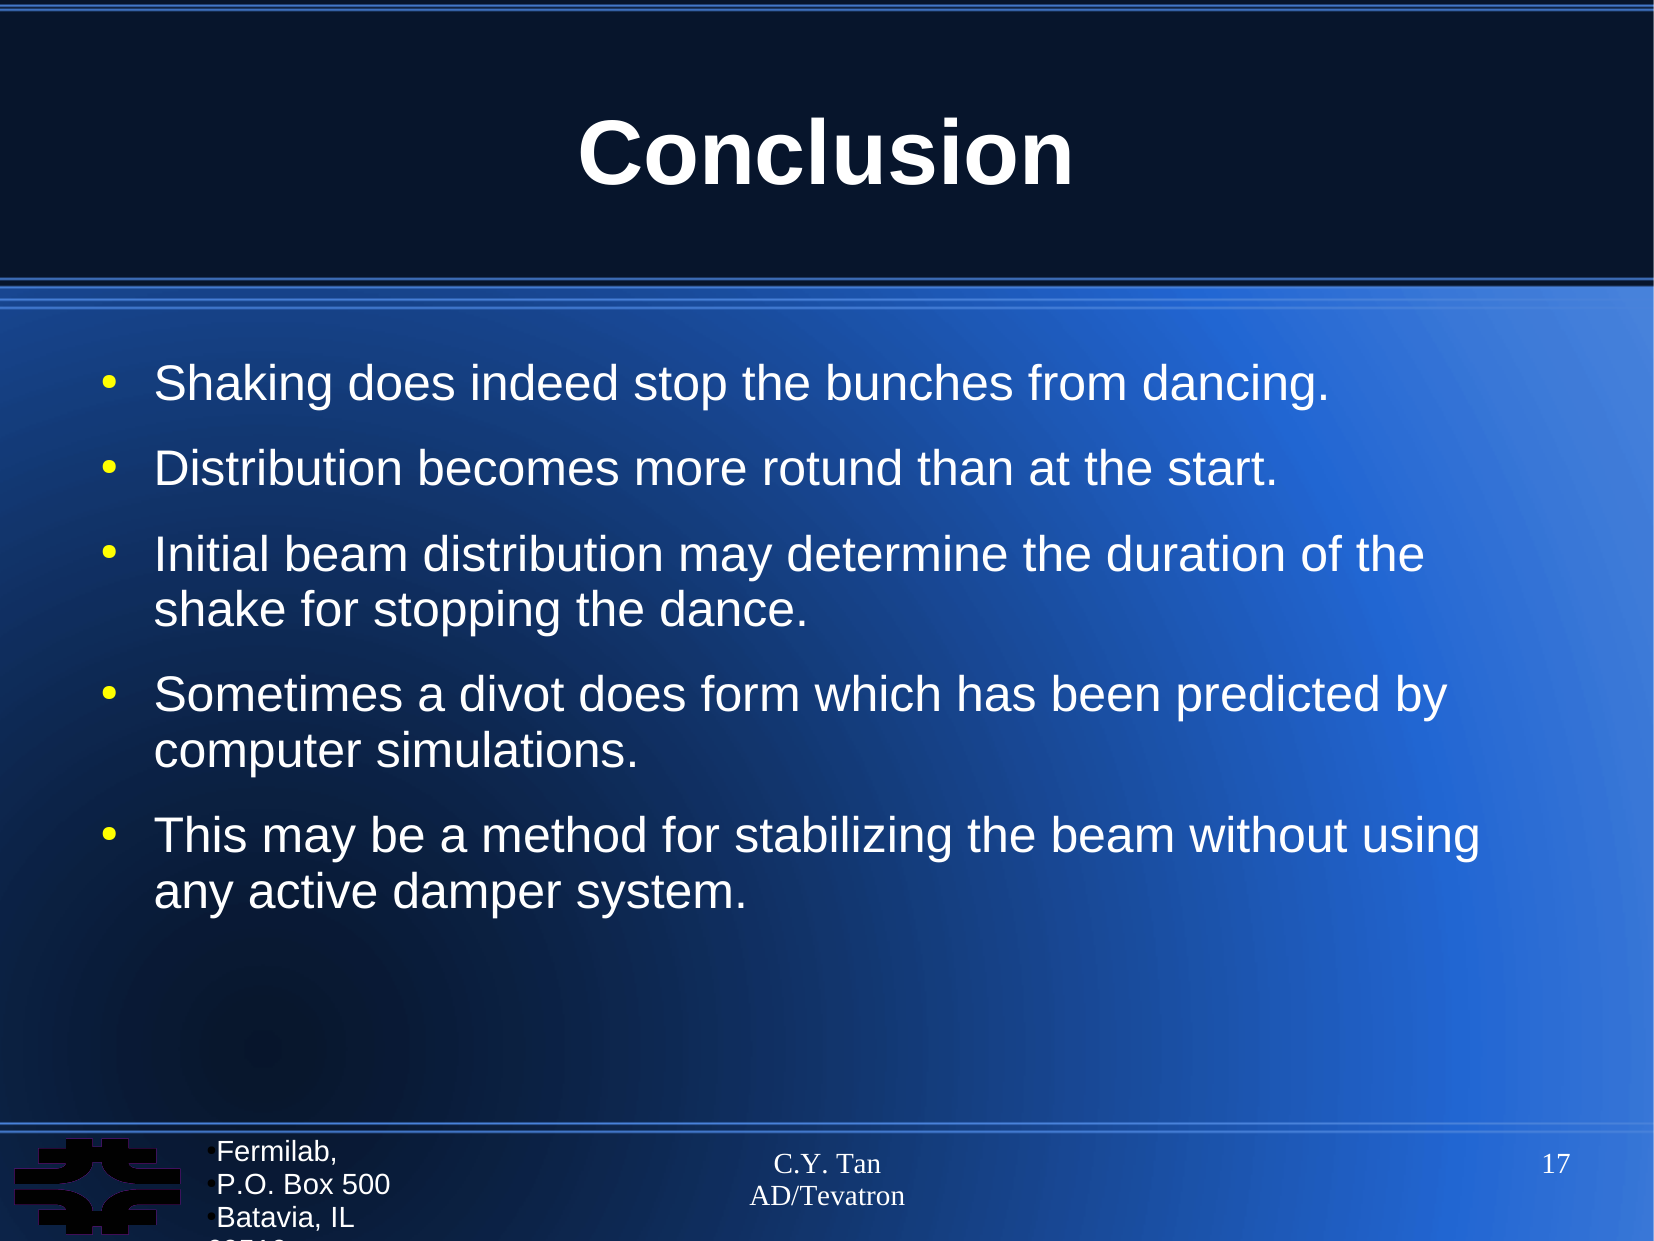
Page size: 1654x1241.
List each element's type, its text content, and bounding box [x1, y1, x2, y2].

title Conclusion [82, 49, 1571, 257]
picture [0, 0, 1654, 1241]
list Shaking does indeed stop the bunches from dancing. Distribution becomes more rotund than at the start. Initial beam distribution may determine the duration of the shake for stopping the dance. Sometimes a divot does form which has been predicted by computer simulations. This may be a method for stabilizing the beam without using any active damper system. [82, 355, 1571, 1058]
